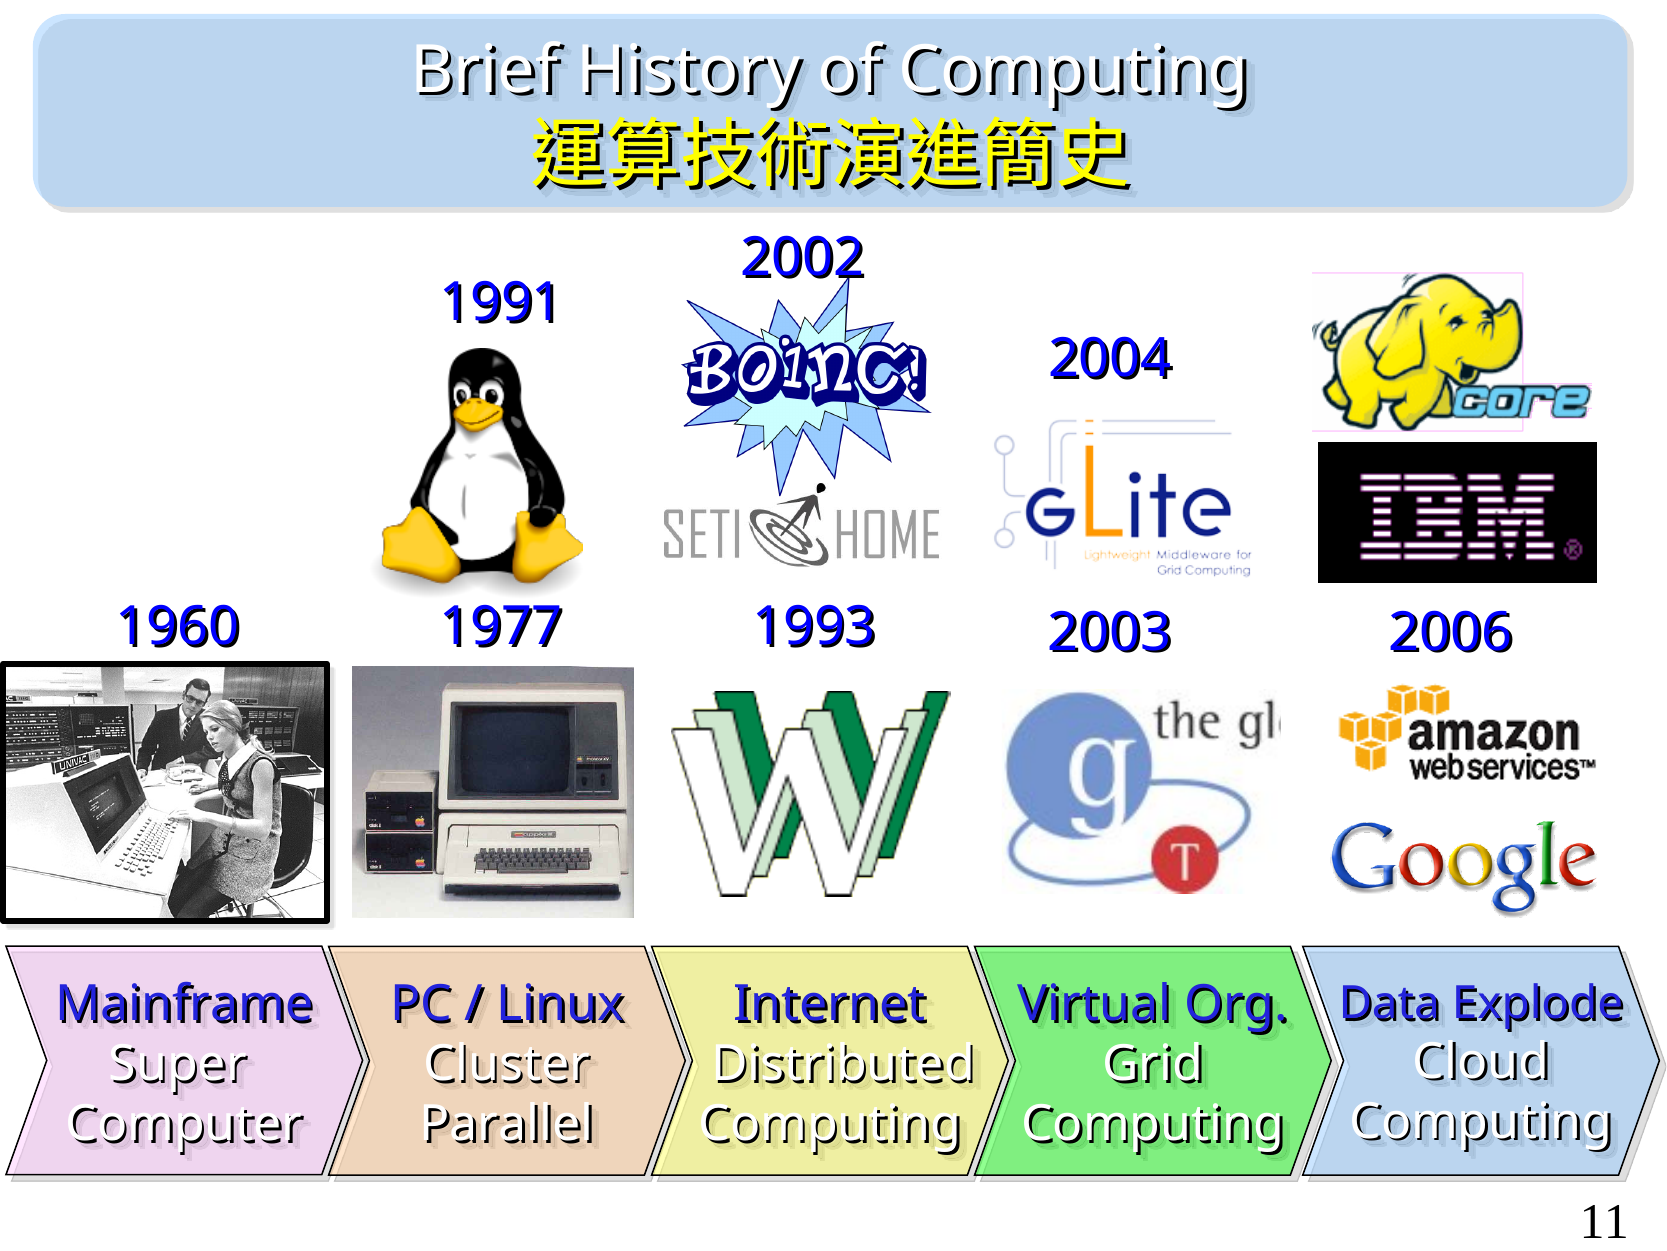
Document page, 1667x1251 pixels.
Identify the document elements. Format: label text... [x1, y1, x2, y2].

picture [671, 691, 951, 897]
picture [352, 666, 634, 918]
text_box 1960 [58, 582, 297, 663]
text_box Virtual Org. Grid Computing [974, 946, 1332, 1176]
text_box Mainframe Super Computer [5, 946, 363, 1175]
text_box 2002 [684, 214, 922, 294]
text_box 1991 [382, 259, 620, 339]
picture [1312, 270, 1592, 433]
text_box 2003 [991, 588, 1229, 668]
text_box 1977 [382, 582, 620, 663]
text_box 2006 [1331, 588, 1570, 668]
text_box 1993 [695, 582, 933, 663]
picture [1324, 818, 1604, 920]
text_box Internet Distributed Computing [651, 946, 1009, 1176]
text_box Data Explode Cloud Computing [1302, 946, 1660, 1176]
picture [664, 275, 944, 568]
text_box 2004 [991, 314, 1229, 395]
text_box PC / Linux Cluster Parallel [328, 946, 686, 1176]
picture [1318, 441, 1598, 583]
picture [368, 348, 583, 600]
text_box Brief History of Computing 運算技術演進簡史 [32, 13, 1628, 207]
picture [5, 666, 324, 918]
picture [1001, 689, 1281, 894]
picture [1321, 679, 1601, 793]
picture [983, 412, 1263, 585]
